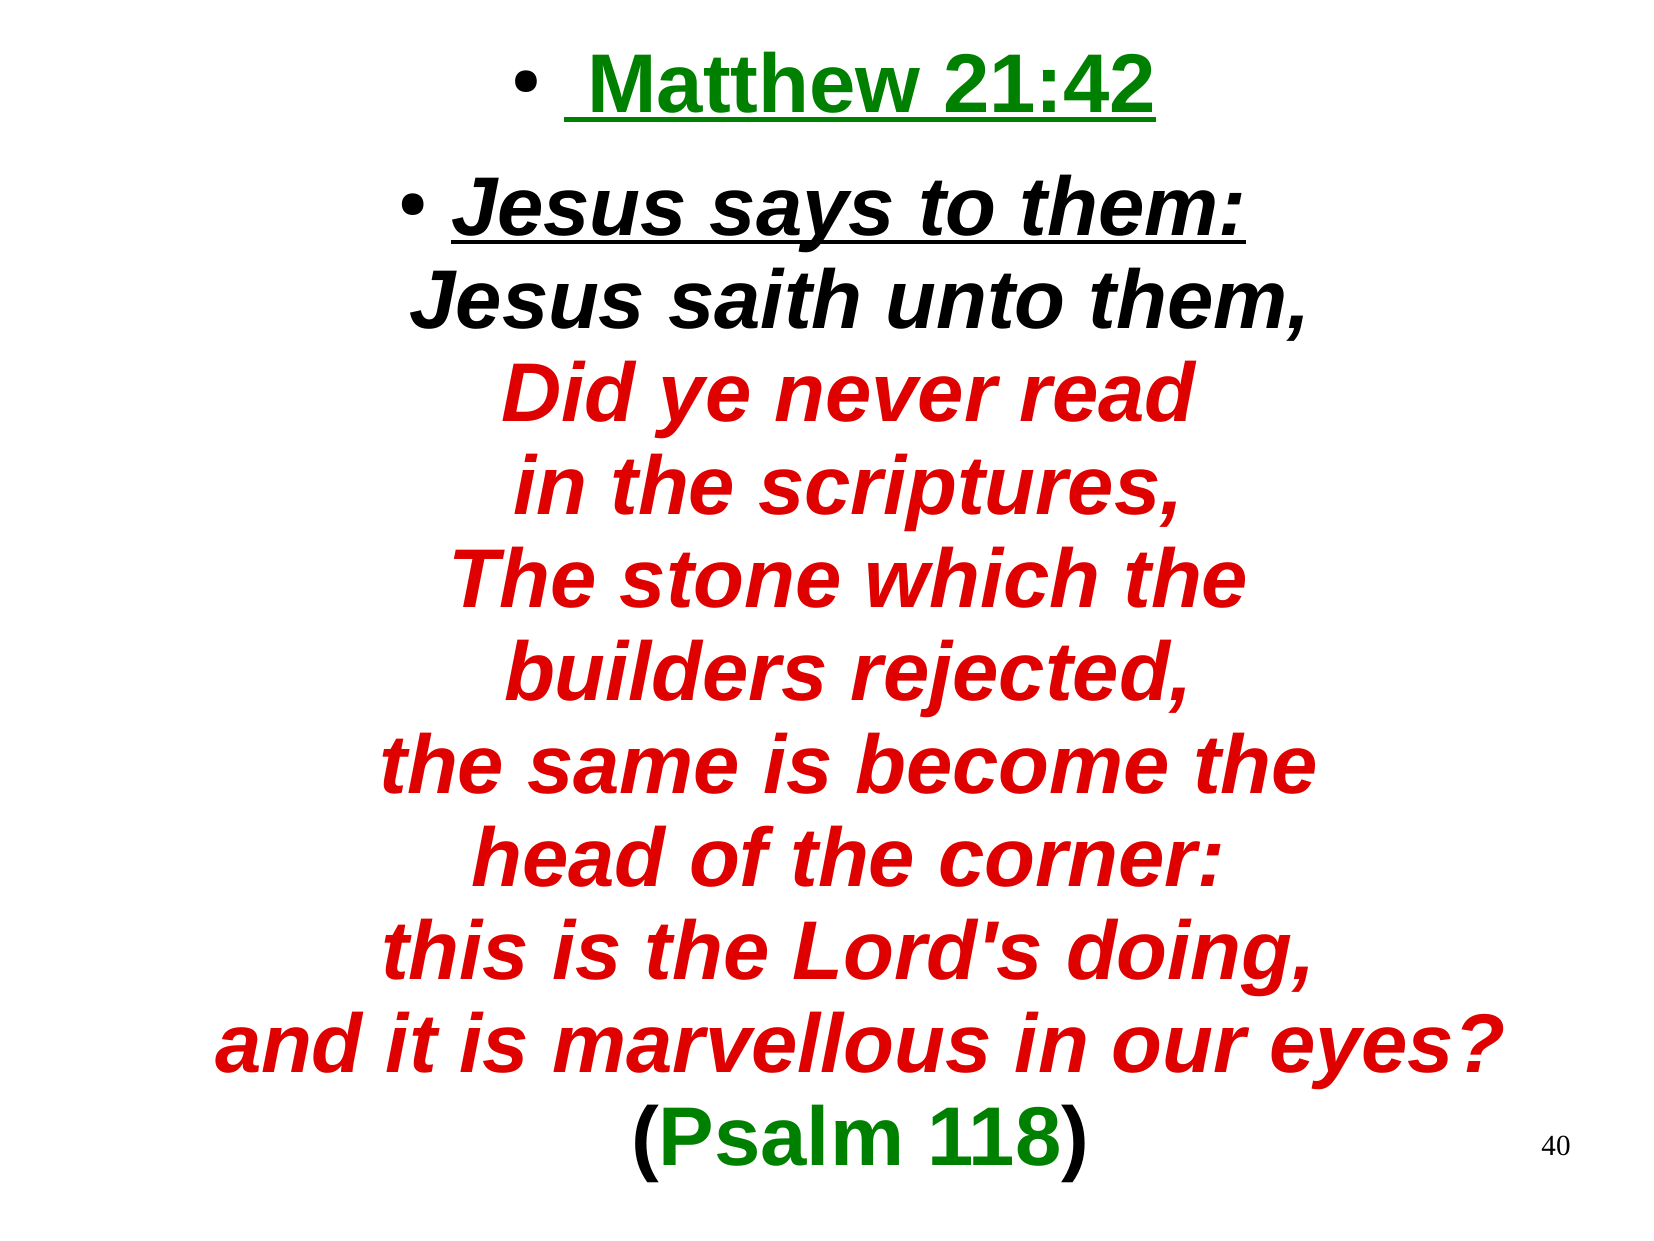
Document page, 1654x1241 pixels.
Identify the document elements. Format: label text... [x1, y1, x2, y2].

list Matthew 21:42 Jesus says to them: Jesus saith unto them, Did ye never read in the scriptures, The stone which the builders rejected, the same is become the head of the corner: this is the Lord's doing, and it is marvellous in our eyes? (Psalm 118) [37, 37, 1613, 1201]
